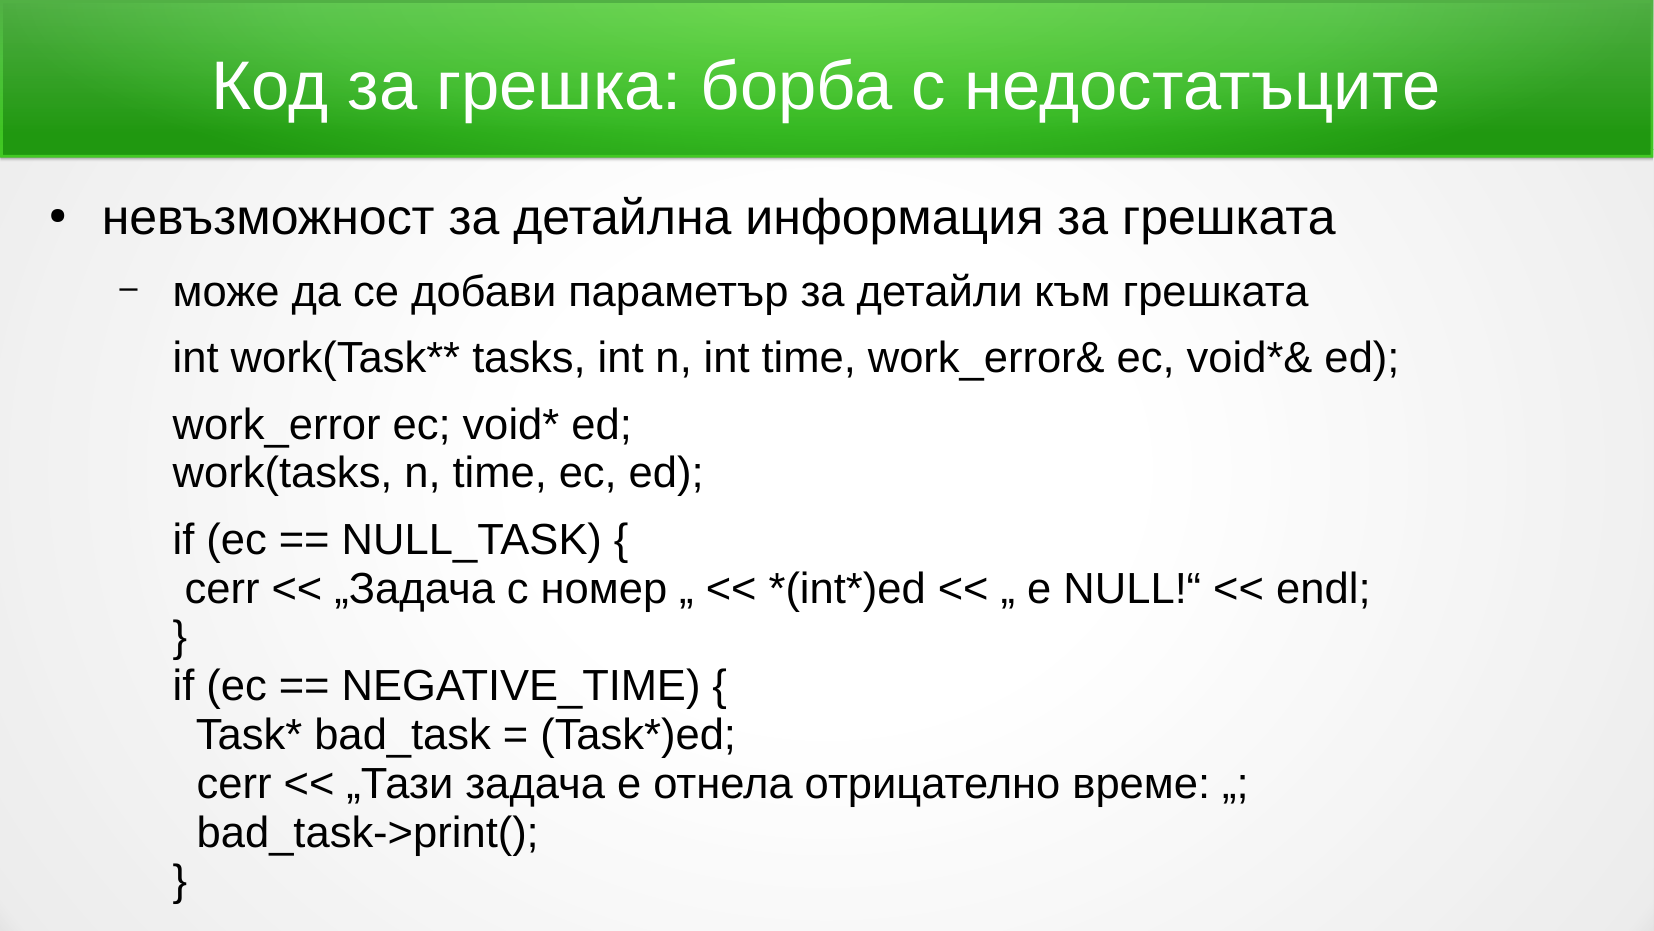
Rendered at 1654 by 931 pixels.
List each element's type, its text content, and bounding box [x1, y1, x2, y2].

list невъзможност за детайлна информация за грешката може да се добави параметър за детайли към грешката int work(Task** tasks, int n, int time, work_error& ec, void*& ed); work_error ec; void* ed; work(tasks, n, time, ec, ed); if (ec == NULL_TASK) { cerr << „Задача с номер „ << *(int*)ed << „ е NULL!“ << endl; } if (ec == NEGATIVE_TIME) { Task* bad_task = (Task*)ed; cerr << „Тази задача е отнела отрицателно време: „; bad_task->print(); } [31, 188, 1619, 910]
title Код за грешка: борба с недостатъците [82, 37, 1571, 135]
